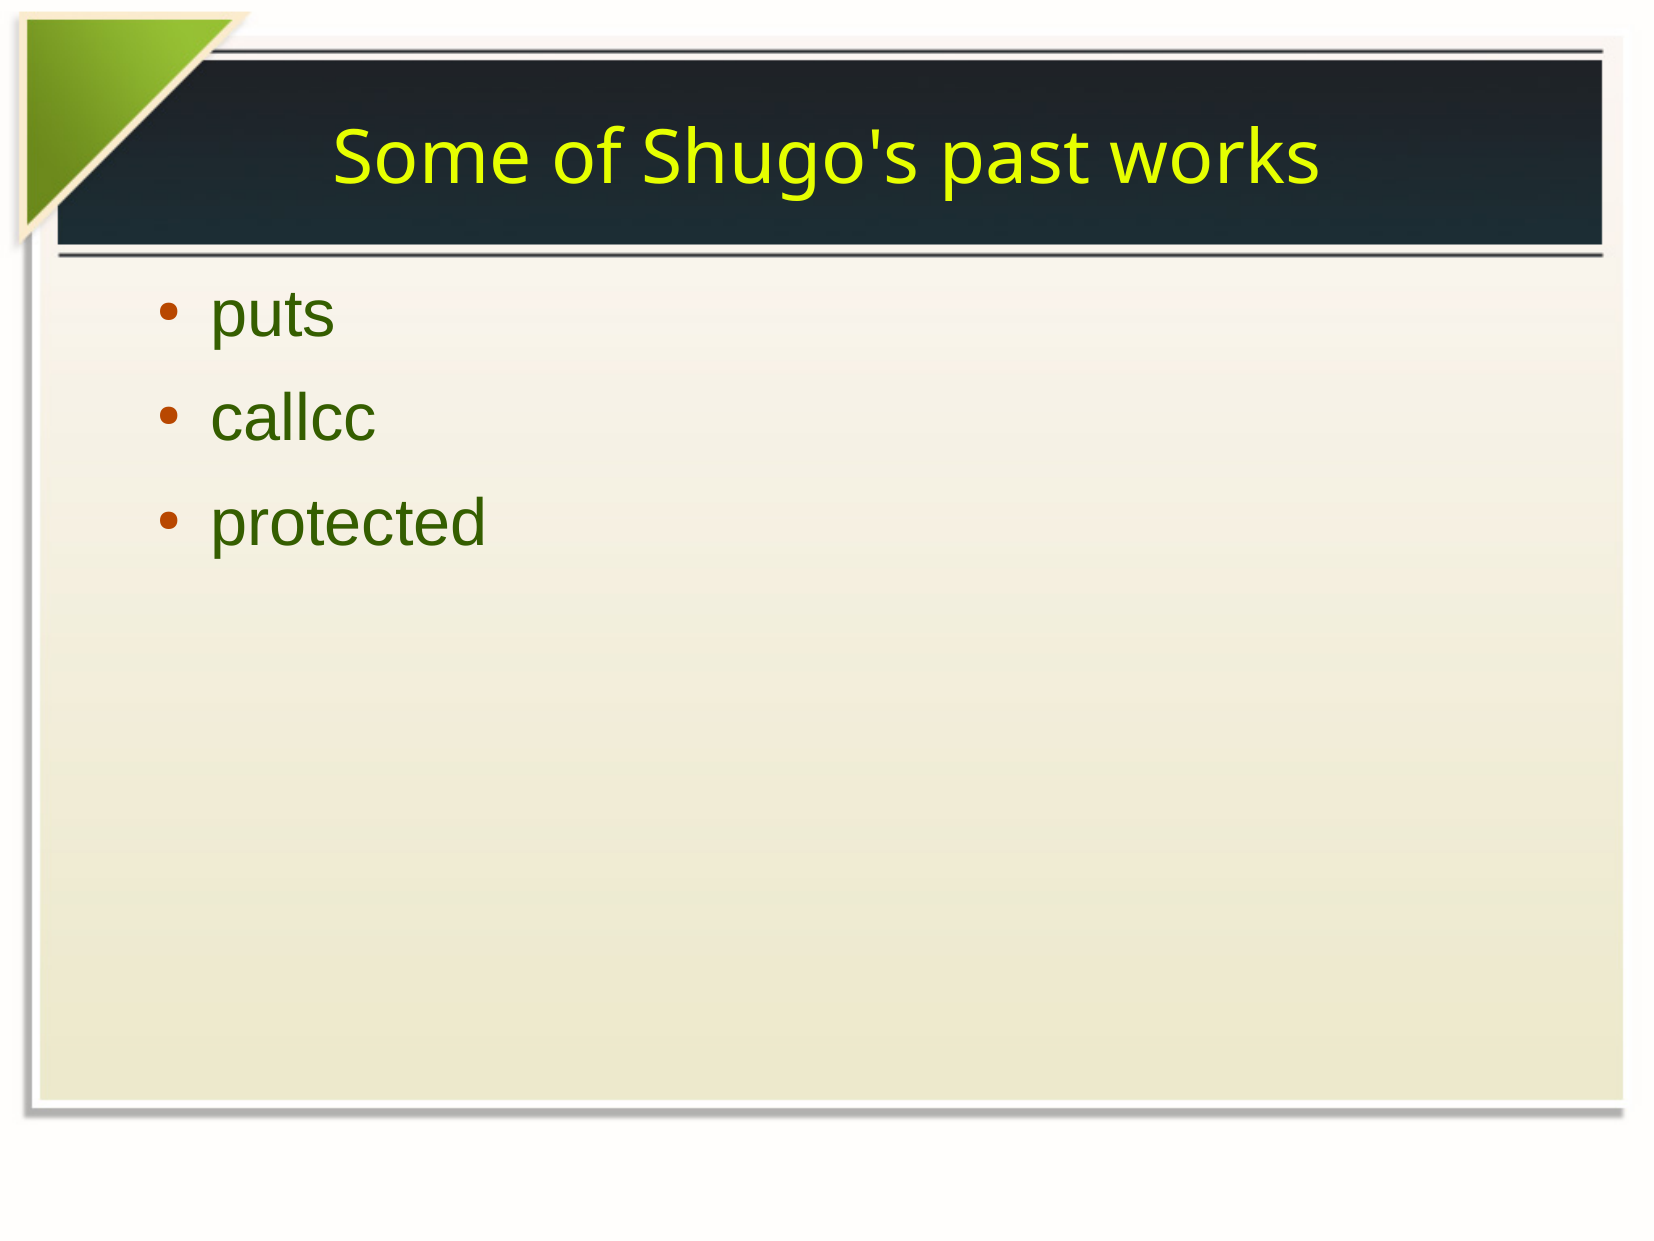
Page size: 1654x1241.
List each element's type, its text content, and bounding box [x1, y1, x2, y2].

picture [0, 0, 1654, 1241]
list puts callcc protected [121, 276, 1534, 1087]
title Some of Shugo's past works [121, 73, 1534, 237]
